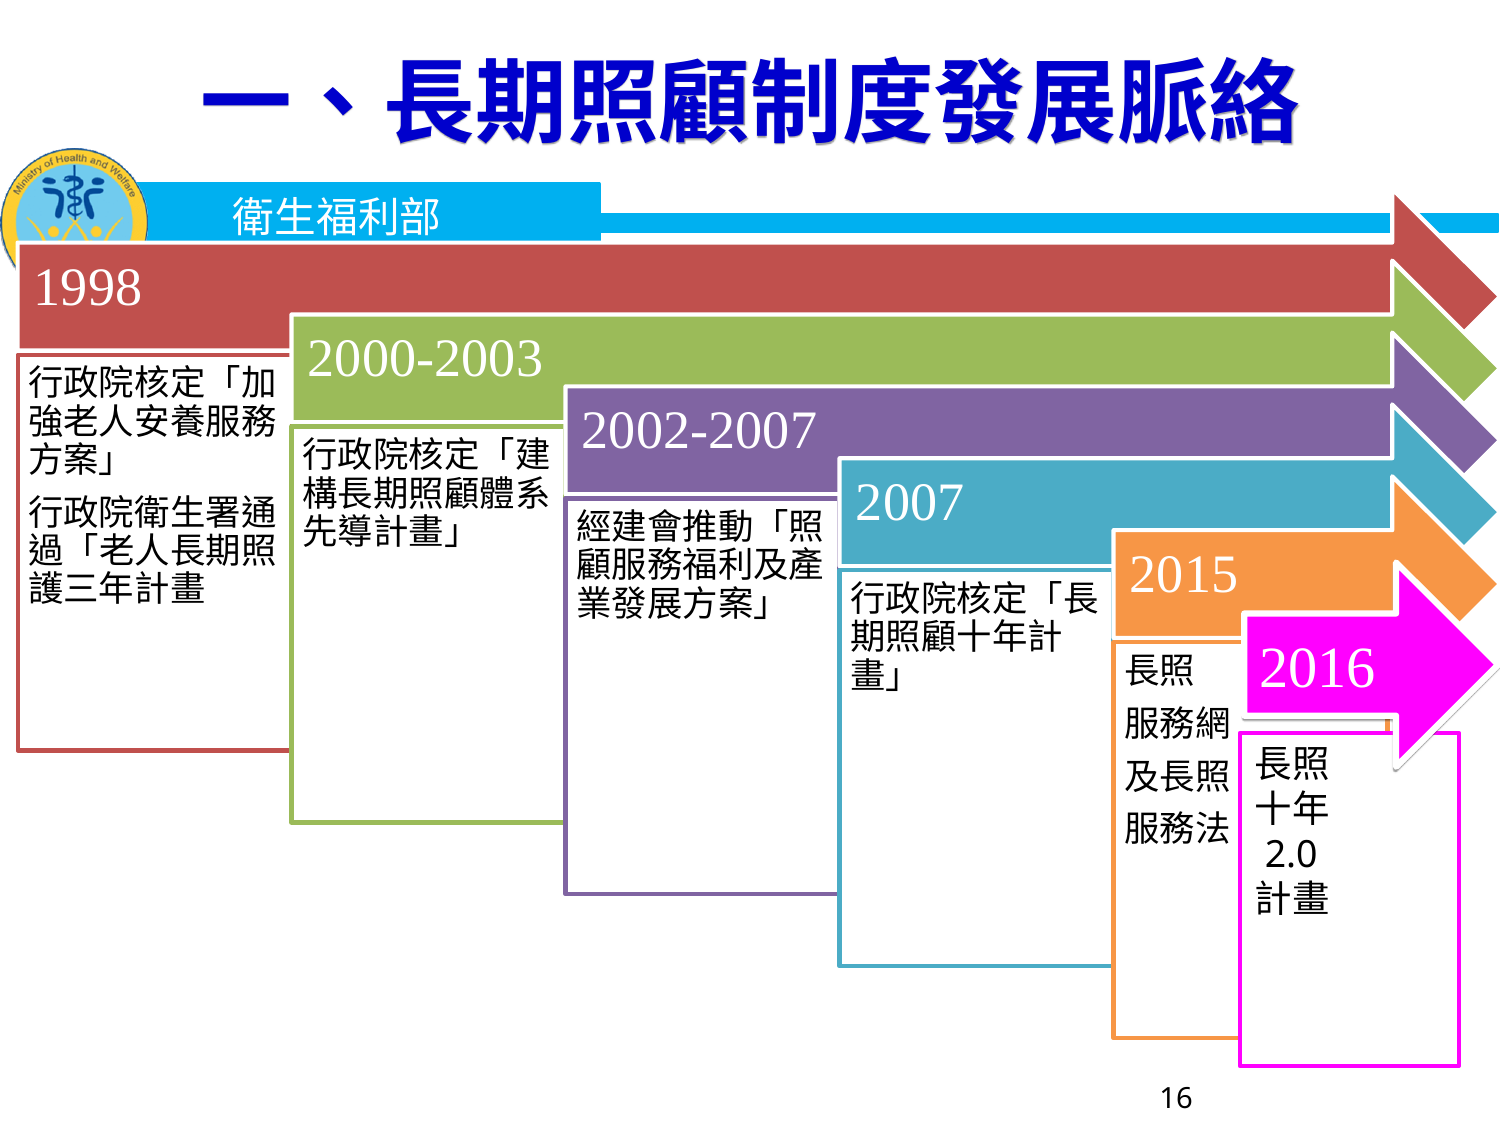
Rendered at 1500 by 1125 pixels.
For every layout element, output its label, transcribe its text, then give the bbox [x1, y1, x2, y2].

text_box 長照 服務網 及長照 服務法 [1113, 642, 1388, 1039]
text_box 2000-2003 [291, 260, 1500, 423]
text_box 2015 [1113, 476, 1500, 638]
text_box 長照 十年 2.0 計畫 [1240, 732, 1459, 1067]
text_box 2016 [1244, 562, 1499, 767]
text_box 行政院核定「長期照顧十年計畫」 [839, 570, 1114, 967]
text_box 2007 [839, 404, 1500, 567]
text_box 行政院核定「建構長期照顧體系先導計畫」 [291, 426, 566, 823]
picture [1418, 213, 1438, 233]
text_box 2002-2007 [565, 332, 1500, 495]
text_box 經建會推動「照顧服務福利及產業發展方案」 [565, 498, 840, 895]
text_box 16 [1144, 1069, 1495, 1125]
text_box 行政院核定「加強老人安養服務方案」 行政院衛生署通過「老人長期照護三年計畫 [17, 354, 292, 751]
title 一、長期照顧制度發展脈絡 [75, 4, 1426, 193]
text_box 1998 [17, 188, 1500, 351]
